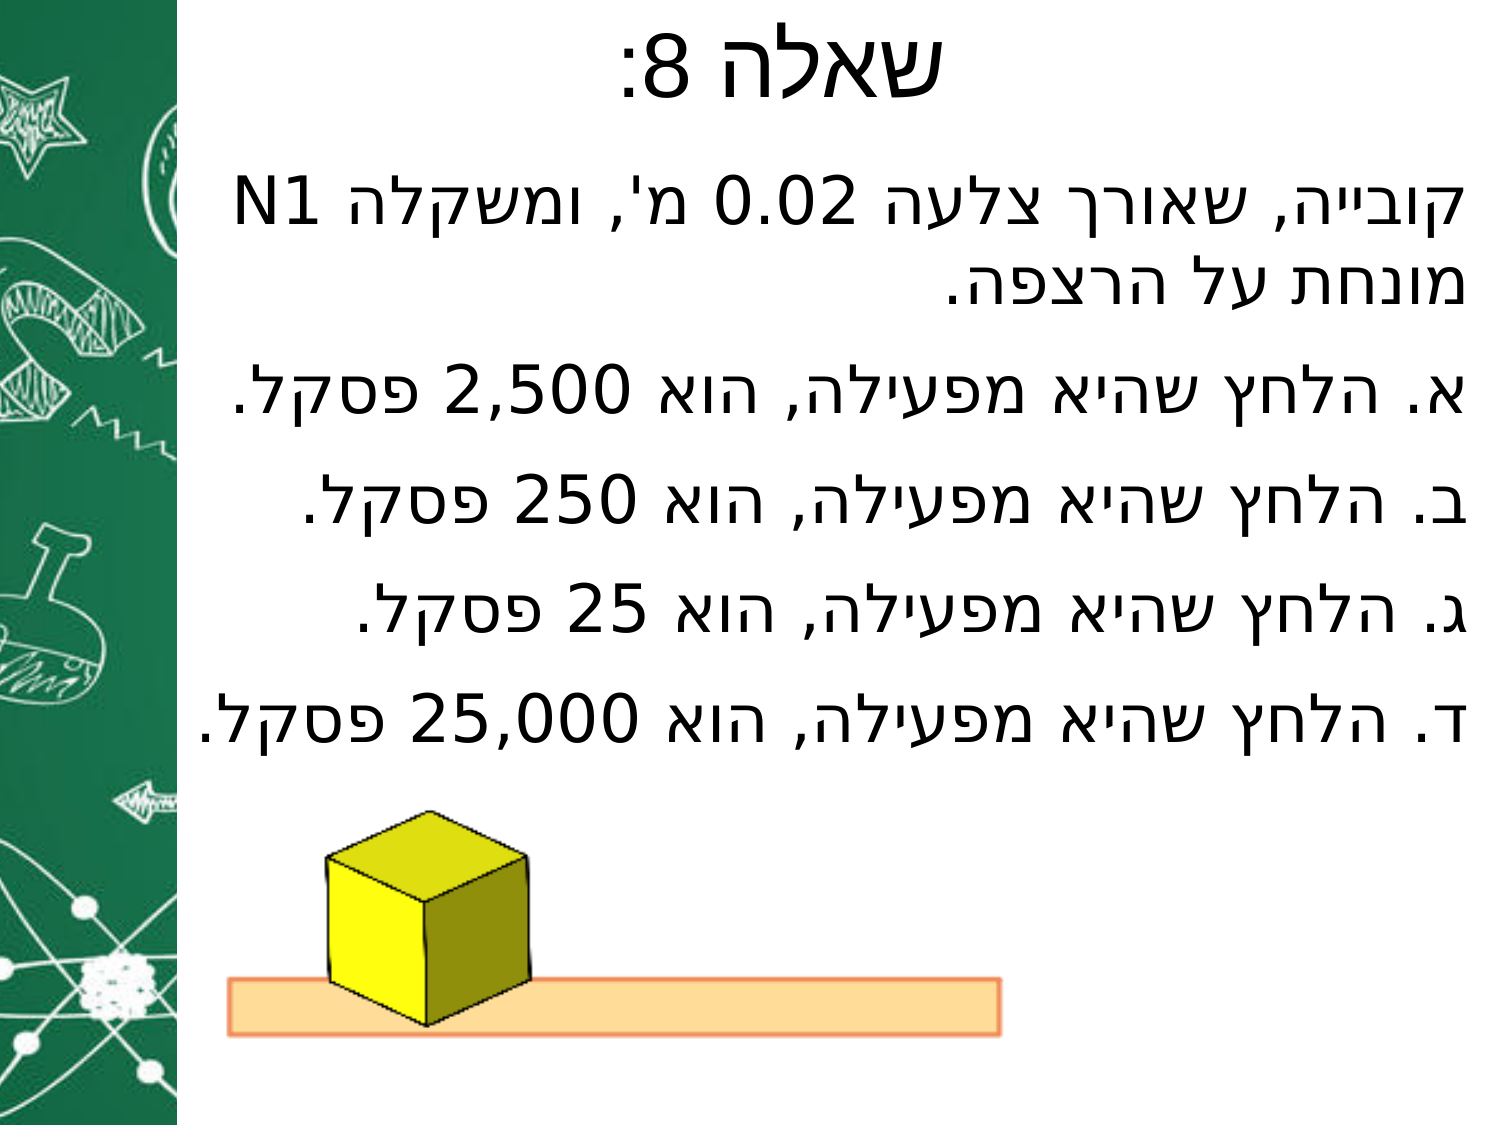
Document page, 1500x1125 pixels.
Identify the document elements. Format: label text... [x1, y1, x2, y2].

list קובייה, שאורך צלעה 0.02 מ', ומשקלה N1 מונחת על הרצפה. א. הלחץ שהיא מפעילה, הוא 2,500 פסקל. ב. הלחץ שהיא מפעילה, הוא 250 פסקל. ג. הלחץ שהיא מפעילה, הוא 25 פסקל. ד. הלחץ שהיא מפעילה, הוא 25,000 פסקל. [177, 150, 1485, 1125]
picture [212, 798, 1034, 1074]
picture [0, 0, 177, 1125]
title שאלה 8: [177, 0, 1457, 150]
